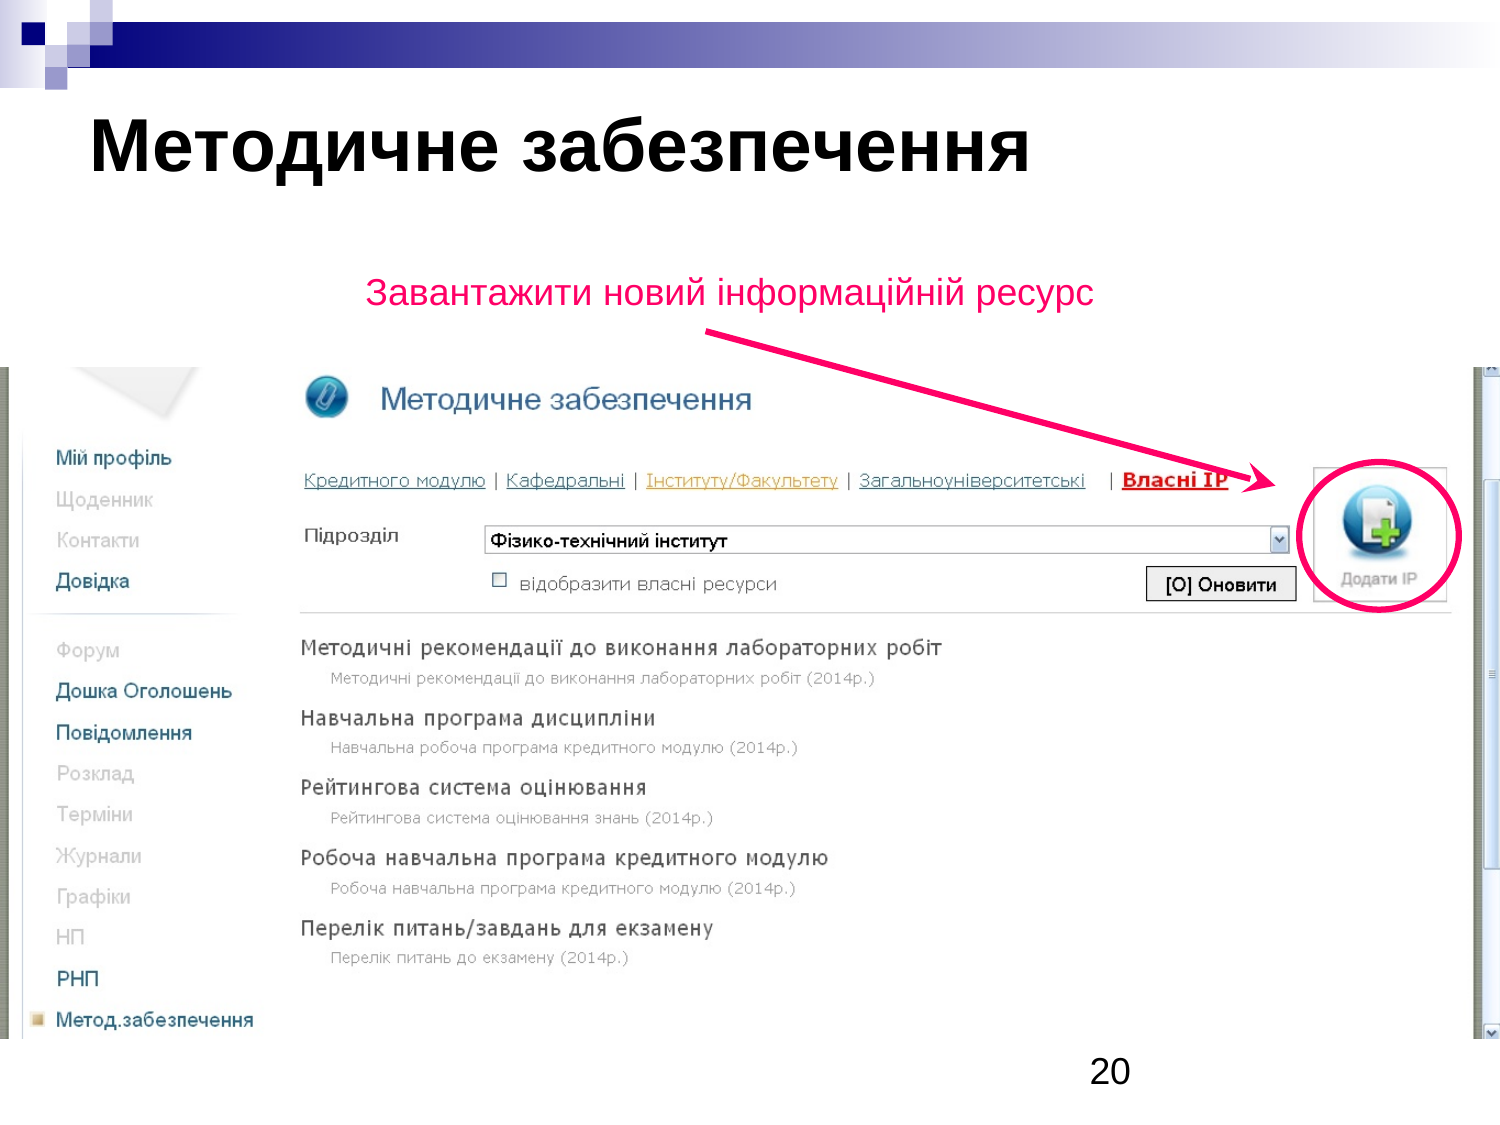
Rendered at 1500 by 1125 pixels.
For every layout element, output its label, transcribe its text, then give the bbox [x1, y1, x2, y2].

title Методичне забезпечення [75, 74, 1426, 208]
text_box [1299, 461, 1459, 610]
text_box Завантажити новий інформаційній ресурс [350, 260, 1110, 321]
picture [0, 367, 1500, 1039]
